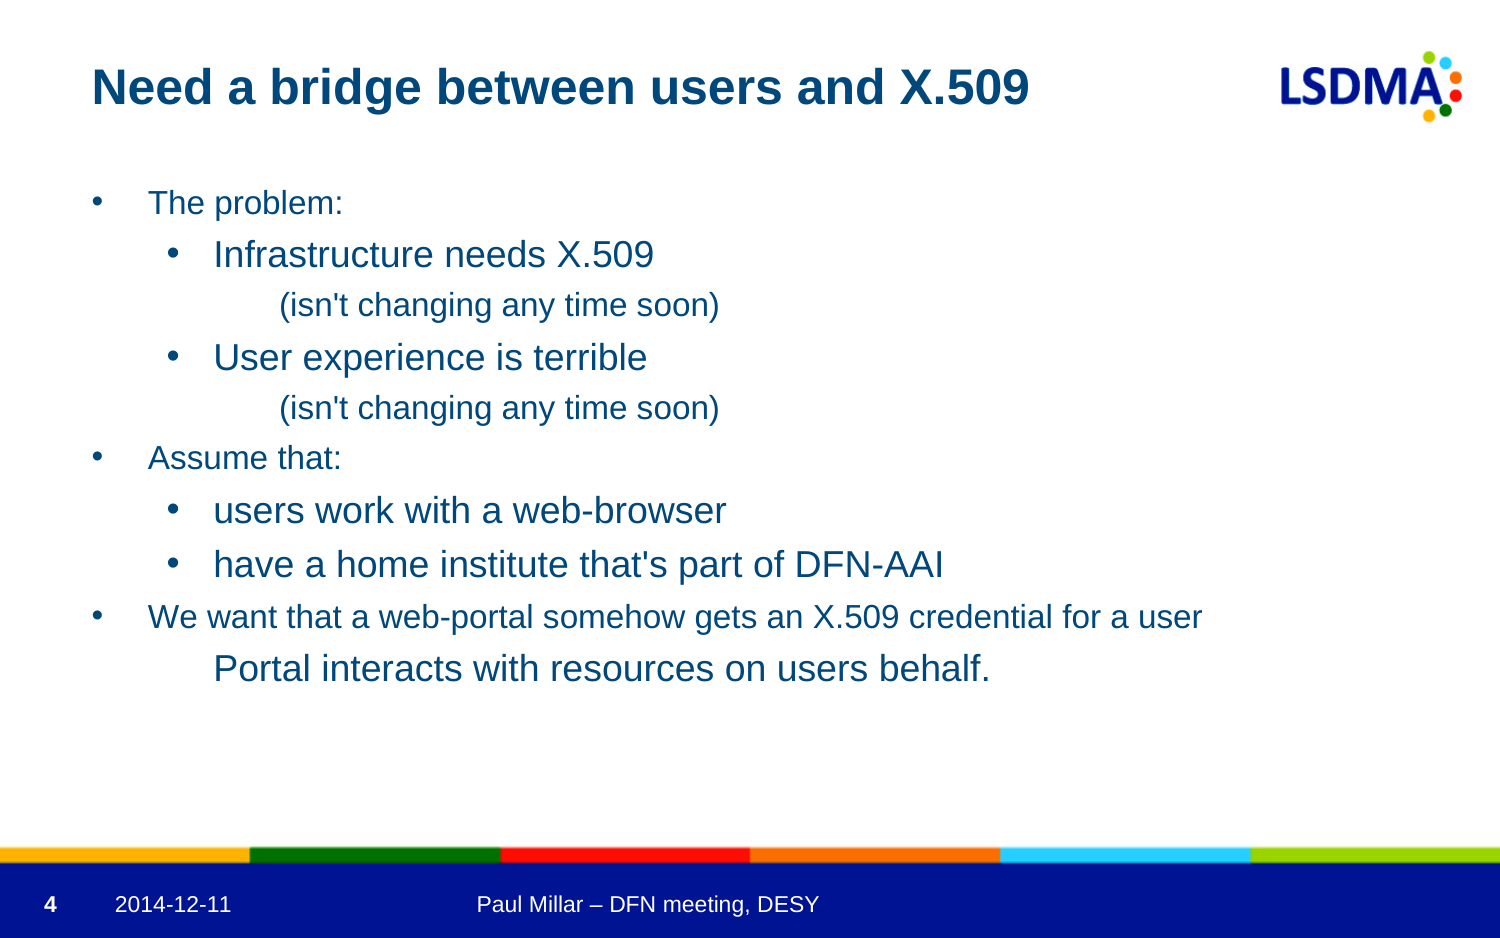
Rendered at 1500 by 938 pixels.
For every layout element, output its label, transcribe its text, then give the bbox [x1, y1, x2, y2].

picture [0, 0, 1500, 938]
list The problem: Infrastructure needs X.509 (isn't changing any time soon) User experience is terrible (isn't changing any time soon) Assume that: users work with a web-browser have a home institute that's part of DFN-AAI We want that a web-portal somehow gets an X.509 credential for a user Portal interacts with resources on users behalf. [76, 173, 1427, 793]
title Need a bridge between users and X.509 [76, 45, 1247, 123]
